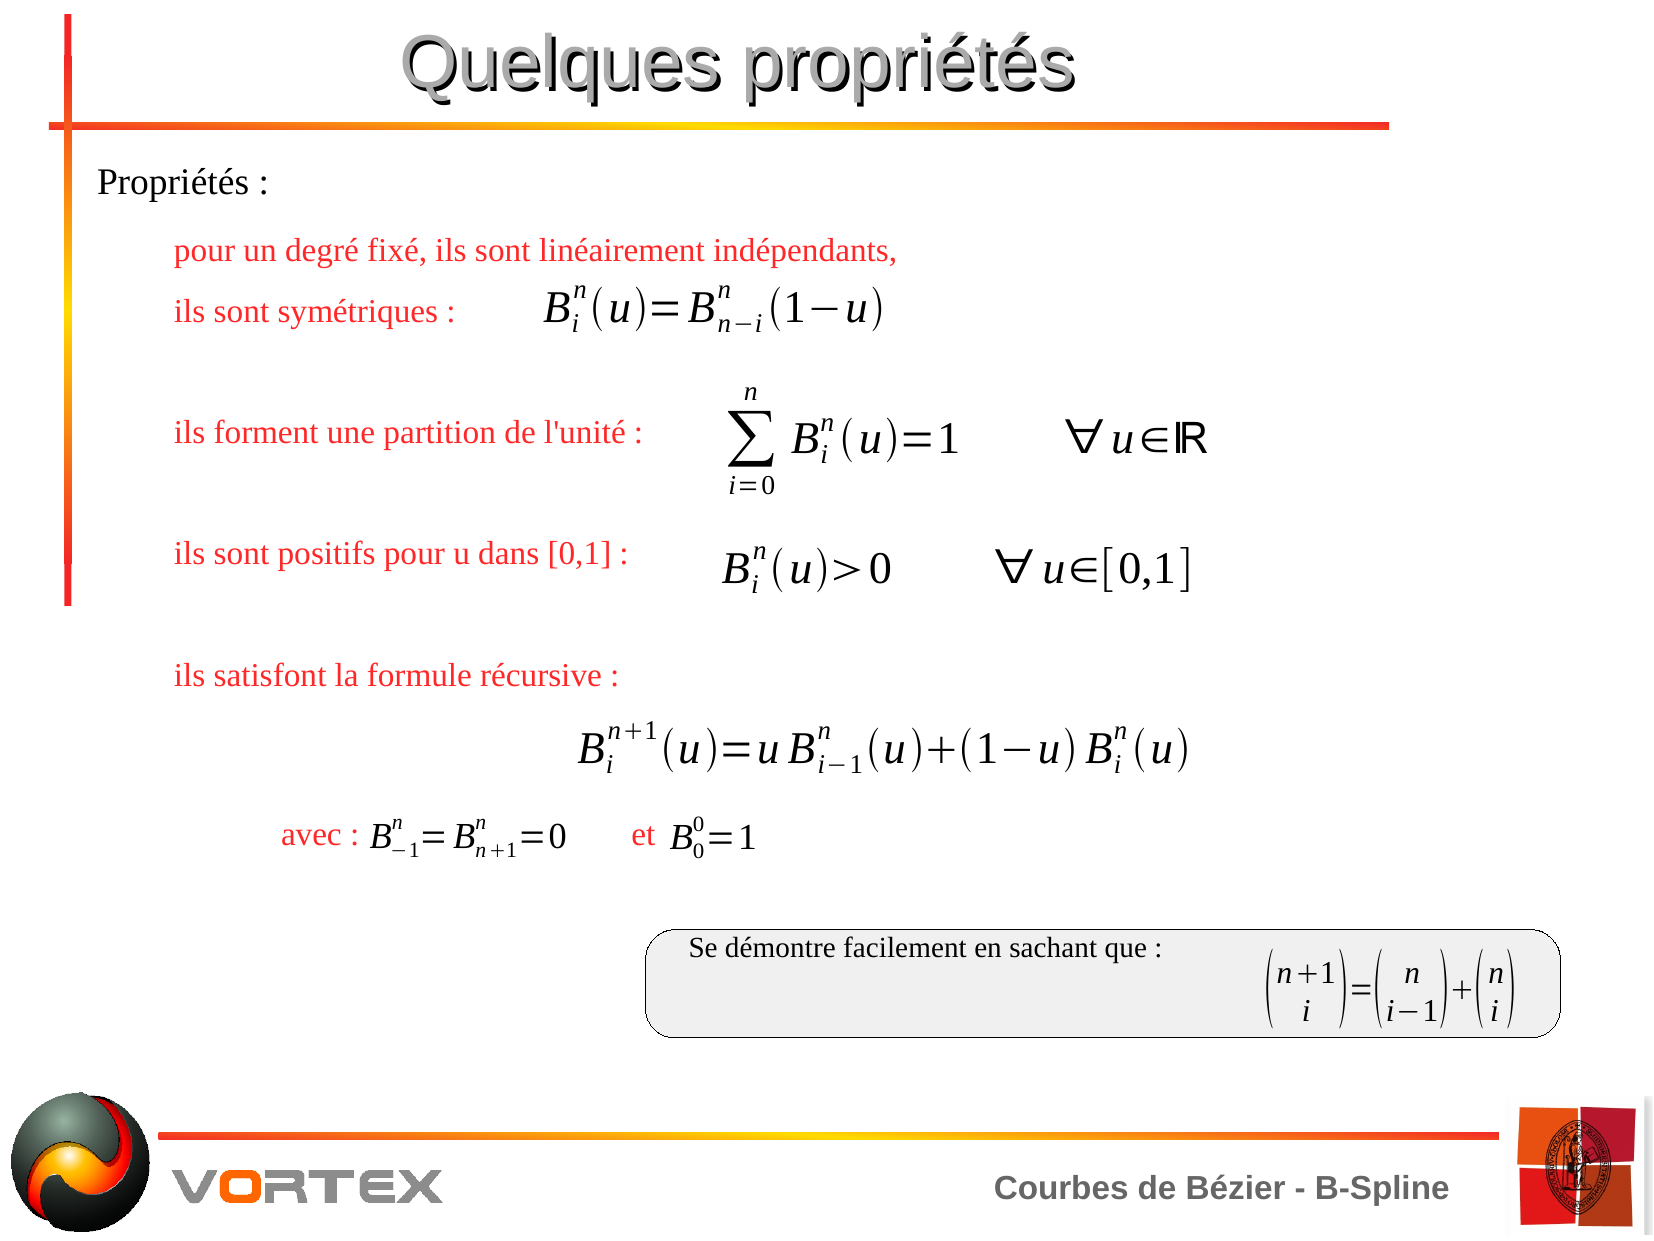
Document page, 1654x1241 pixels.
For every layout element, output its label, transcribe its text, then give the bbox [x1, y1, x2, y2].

chart [567, 715, 1197, 780]
chart [1258, 947, 1523, 1032]
chart [717, 377, 1214, 500]
title Quelques propriétés [82, 4, 1392, 120]
chart [658, 812, 764, 864]
chart [533, 275, 892, 339]
picture [11, 1092, 443, 1232]
chart [359, 810, 573, 862]
chart [711, 535, 1200, 600]
picture [1505, 1096, 1653, 1235]
list Propriétés : pour un degré fixé, ils sont linéairement indépendants, ils sont symétriques : ils forment une partition de l'unité : ils sont positifs pour u dans [0,1] : ils satisfont la formule récursive : avec : et Se démontre facilement en sachant que : [79, 160, 1569, 1103]
